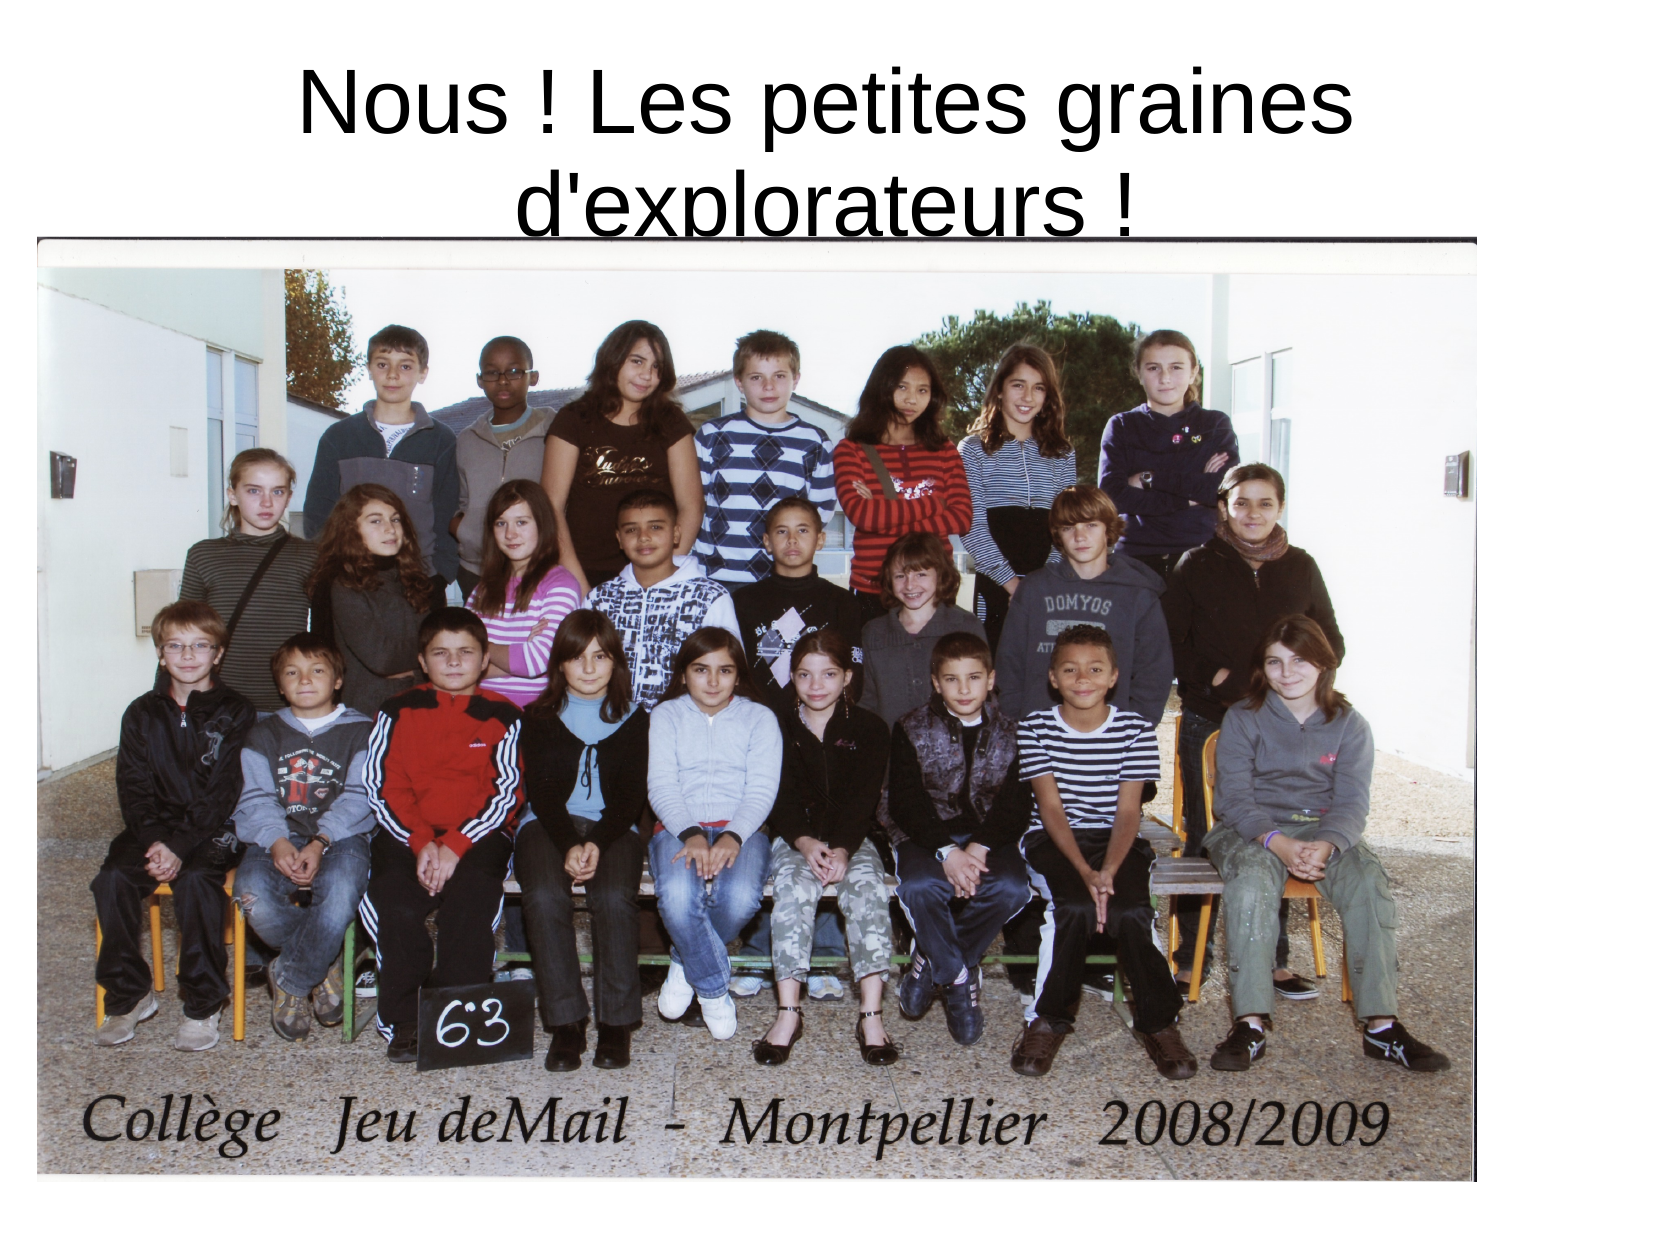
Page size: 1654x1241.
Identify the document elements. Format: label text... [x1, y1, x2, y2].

picture [36, 236, 1477, 1182]
title Nous ! Les petites graines d'explorateurs ! [82, 50, 1571, 256]
